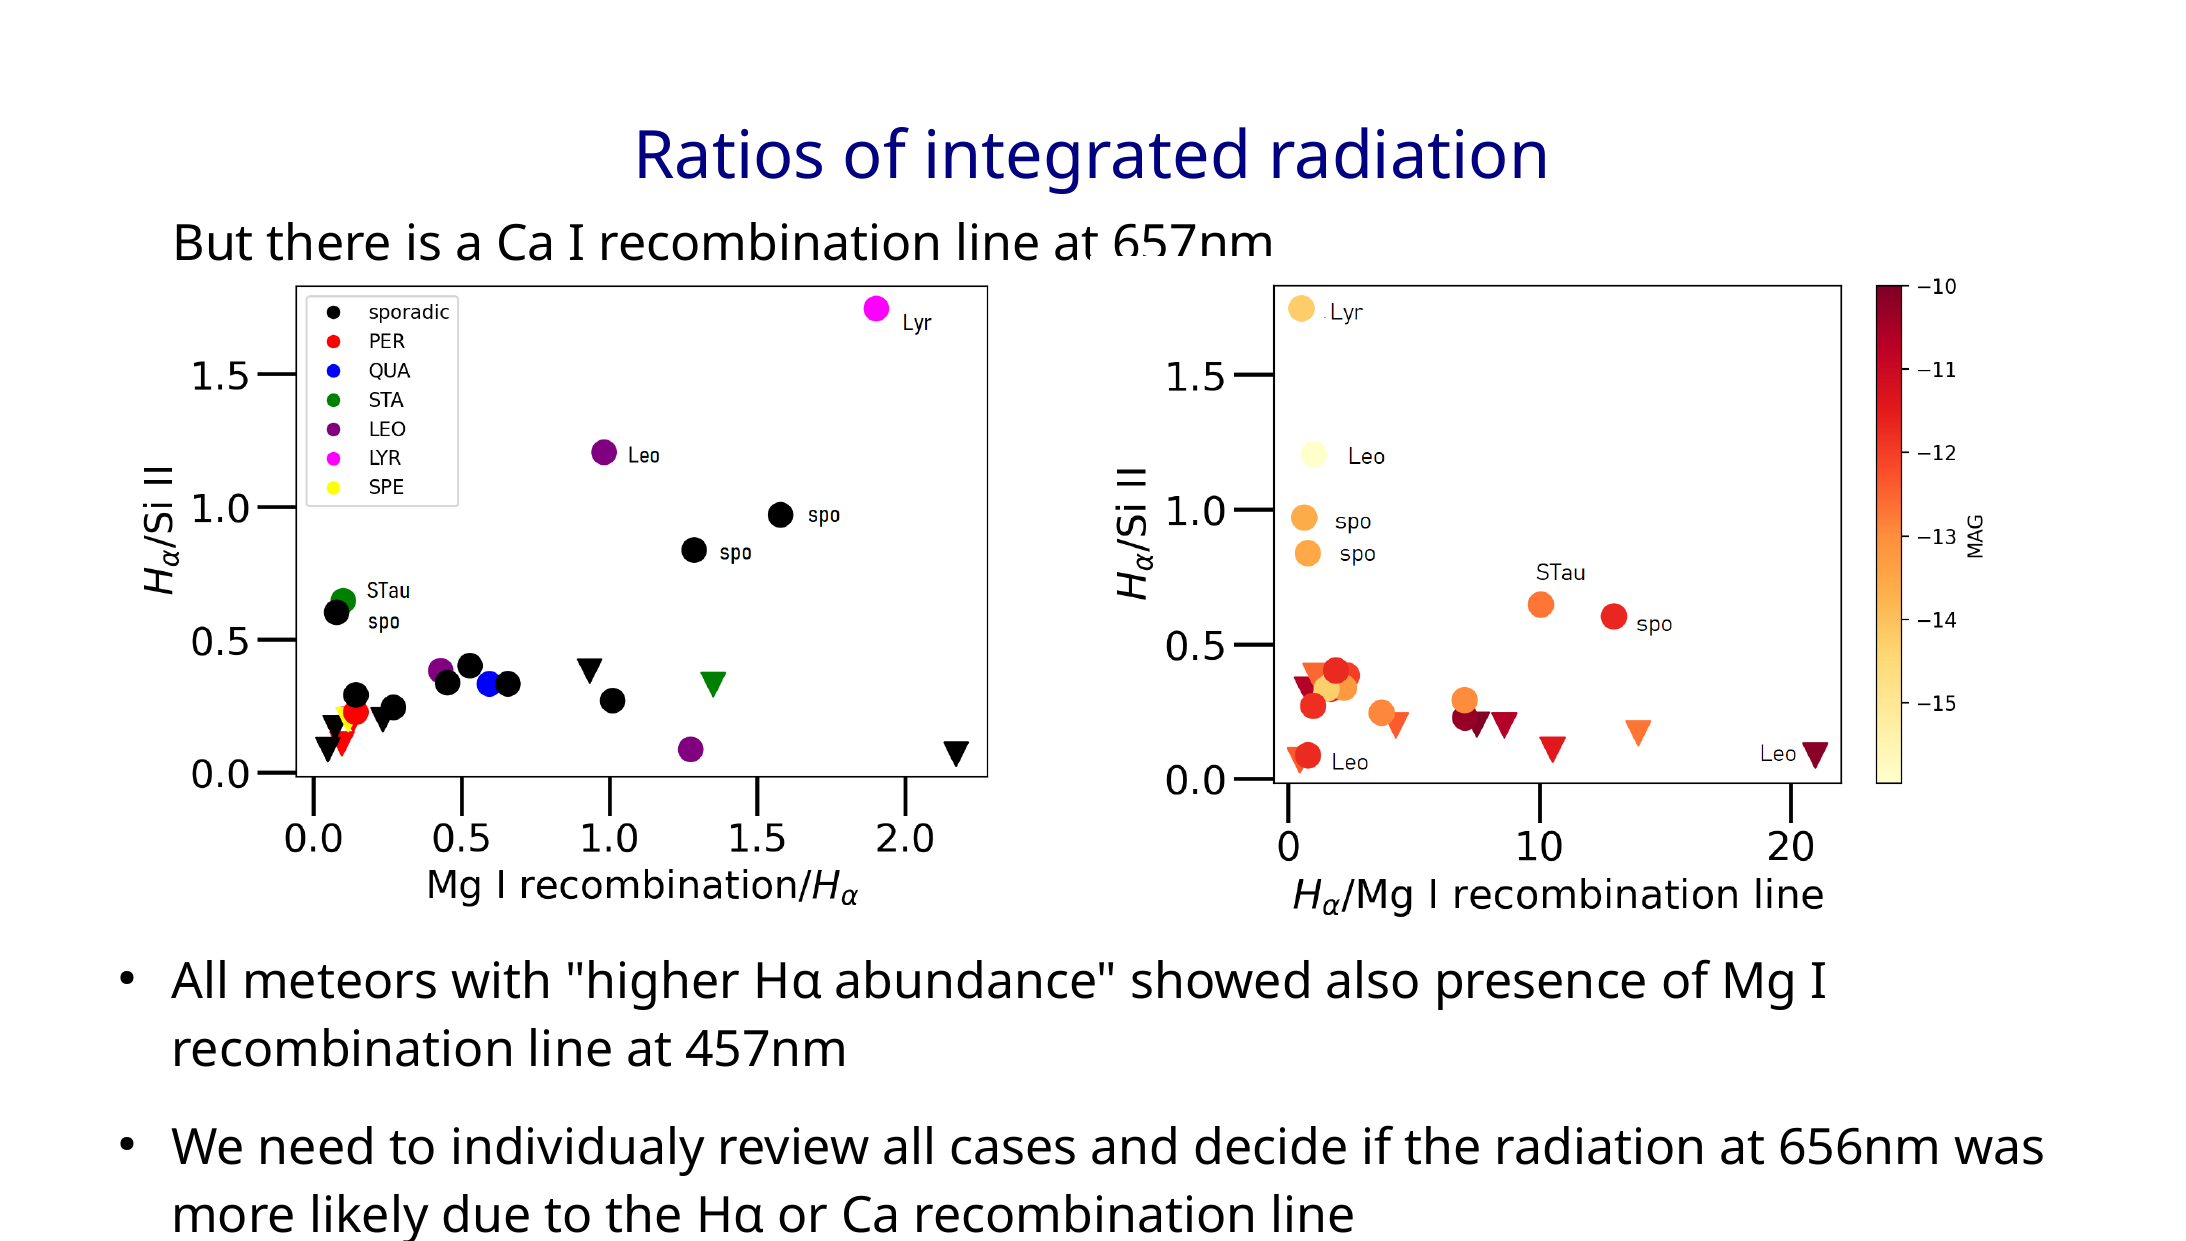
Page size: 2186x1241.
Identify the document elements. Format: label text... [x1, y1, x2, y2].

list All meteors with "higher Hα abundance" showed also presence of Mg I recombination line at 457nm We need to individualy review all cases and decide if the radiation at 656nm was more likely due to the Hα or Ca recombination line [100, 944, 2067, 1215]
list But there is a Ca I recombination line at 657nm [101, 206, 2069, 1184]
title Ratios of integrated radiation [109, 49, 2076, 257]
picture [1090, 256, 2008, 945]
picture [118, 265, 1008, 934]
